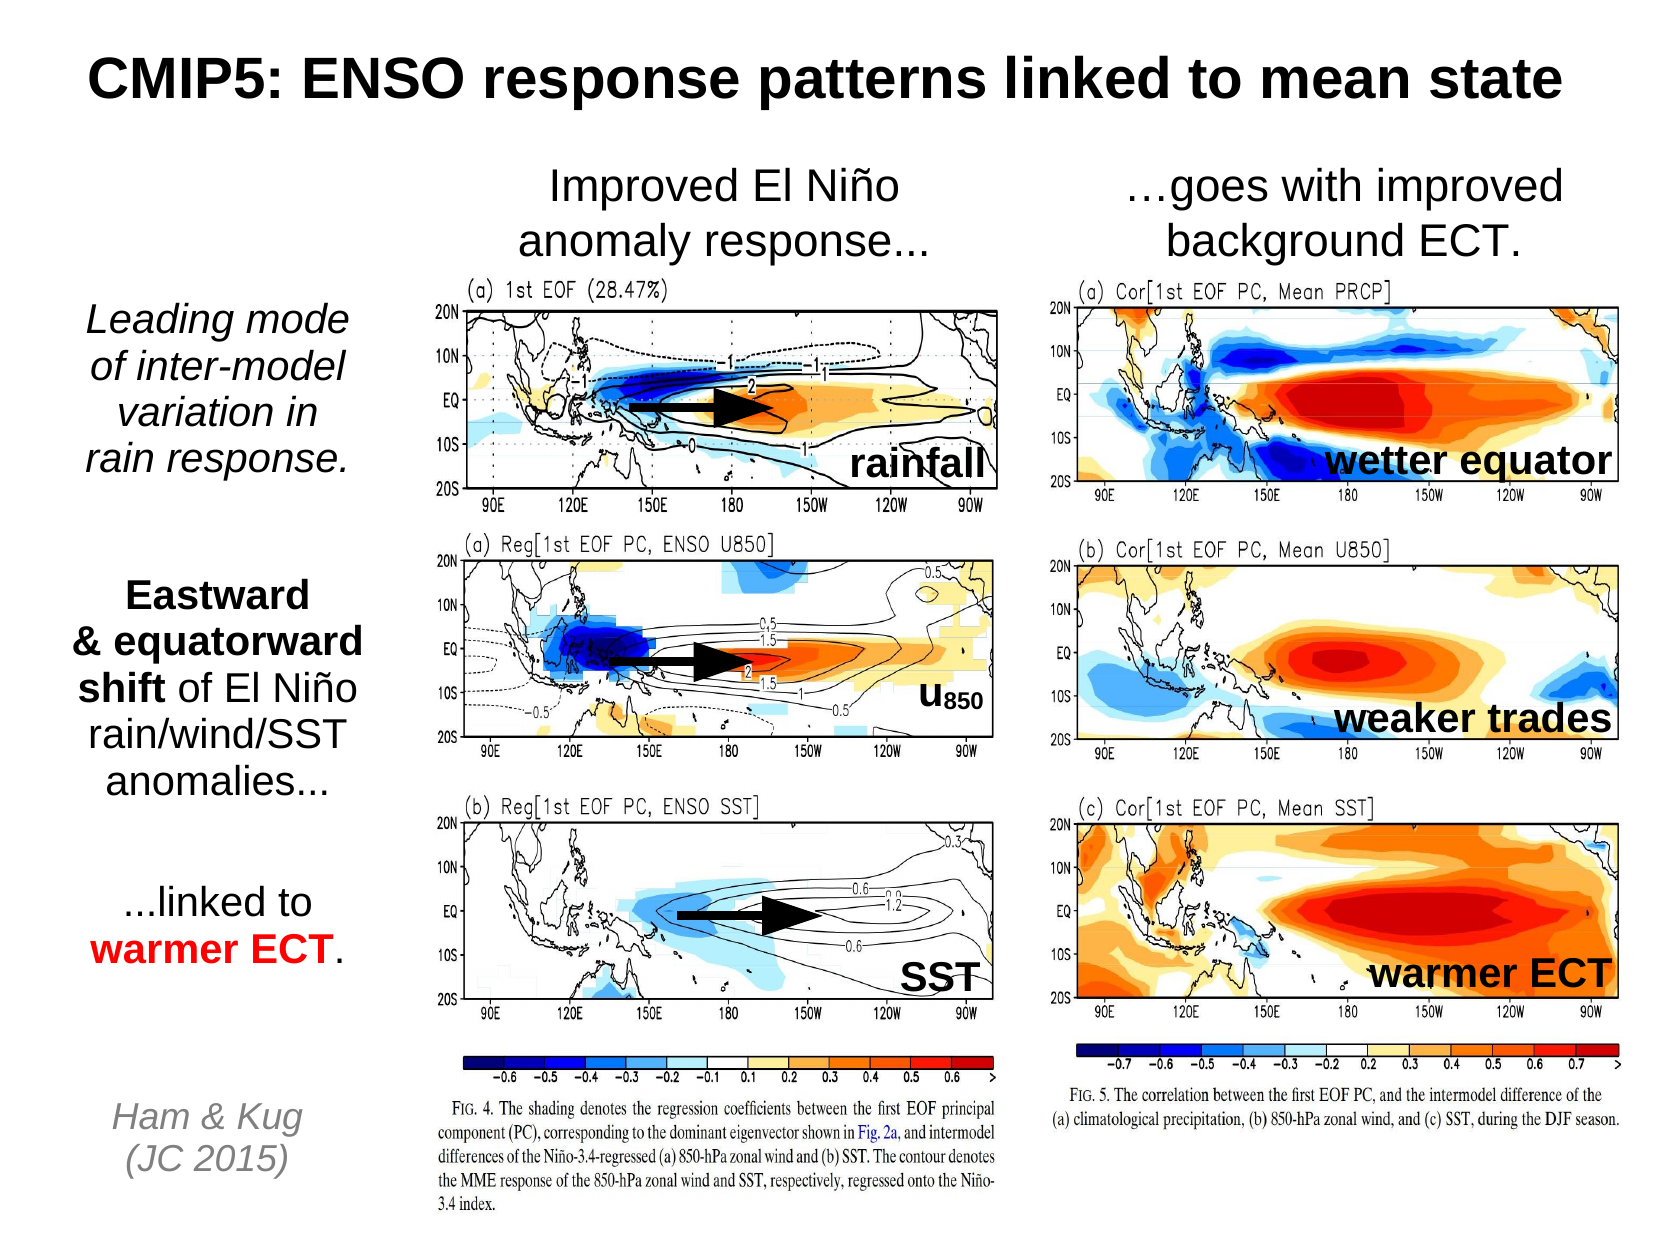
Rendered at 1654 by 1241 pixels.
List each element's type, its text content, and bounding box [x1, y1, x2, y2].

picture [1044, 275, 1624, 1137]
text_box rainfall [667, 436, 987, 487]
text_box wetter equator [1217, 432, 1613, 483]
picture [431, 274, 1000, 516]
text_box SST [662, 949, 981, 1001]
text_box Eastward & equatorward shift of El Niño rain/wind/SST anomalies... [29, 565, 406, 805]
text_box Leading mode of inter-model variation in rain response. [29, 289, 406, 497]
text_box …goes with improved background ECT. [1066, 155, 1623, 266]
text_box weaker trades [1217, 691, 1613, 742]
text_box warmer ECT [1217, 945, 1613, 996]
picture [431, 526, 1000, 1215]
text_box Ham & Kug (JC 2015) [46, 1089, 369, 1194]
text_box CMIP5: ENSO response patterns linked to mean state [18, 30, 1635, 111]
text_box ...linked to warmer ECT. [29, 872, 406, 980]
text_box Improved El Niño anomaly response... [424, 155, 1025, 266]
text_box u850 [665, 665, 985, 716]
